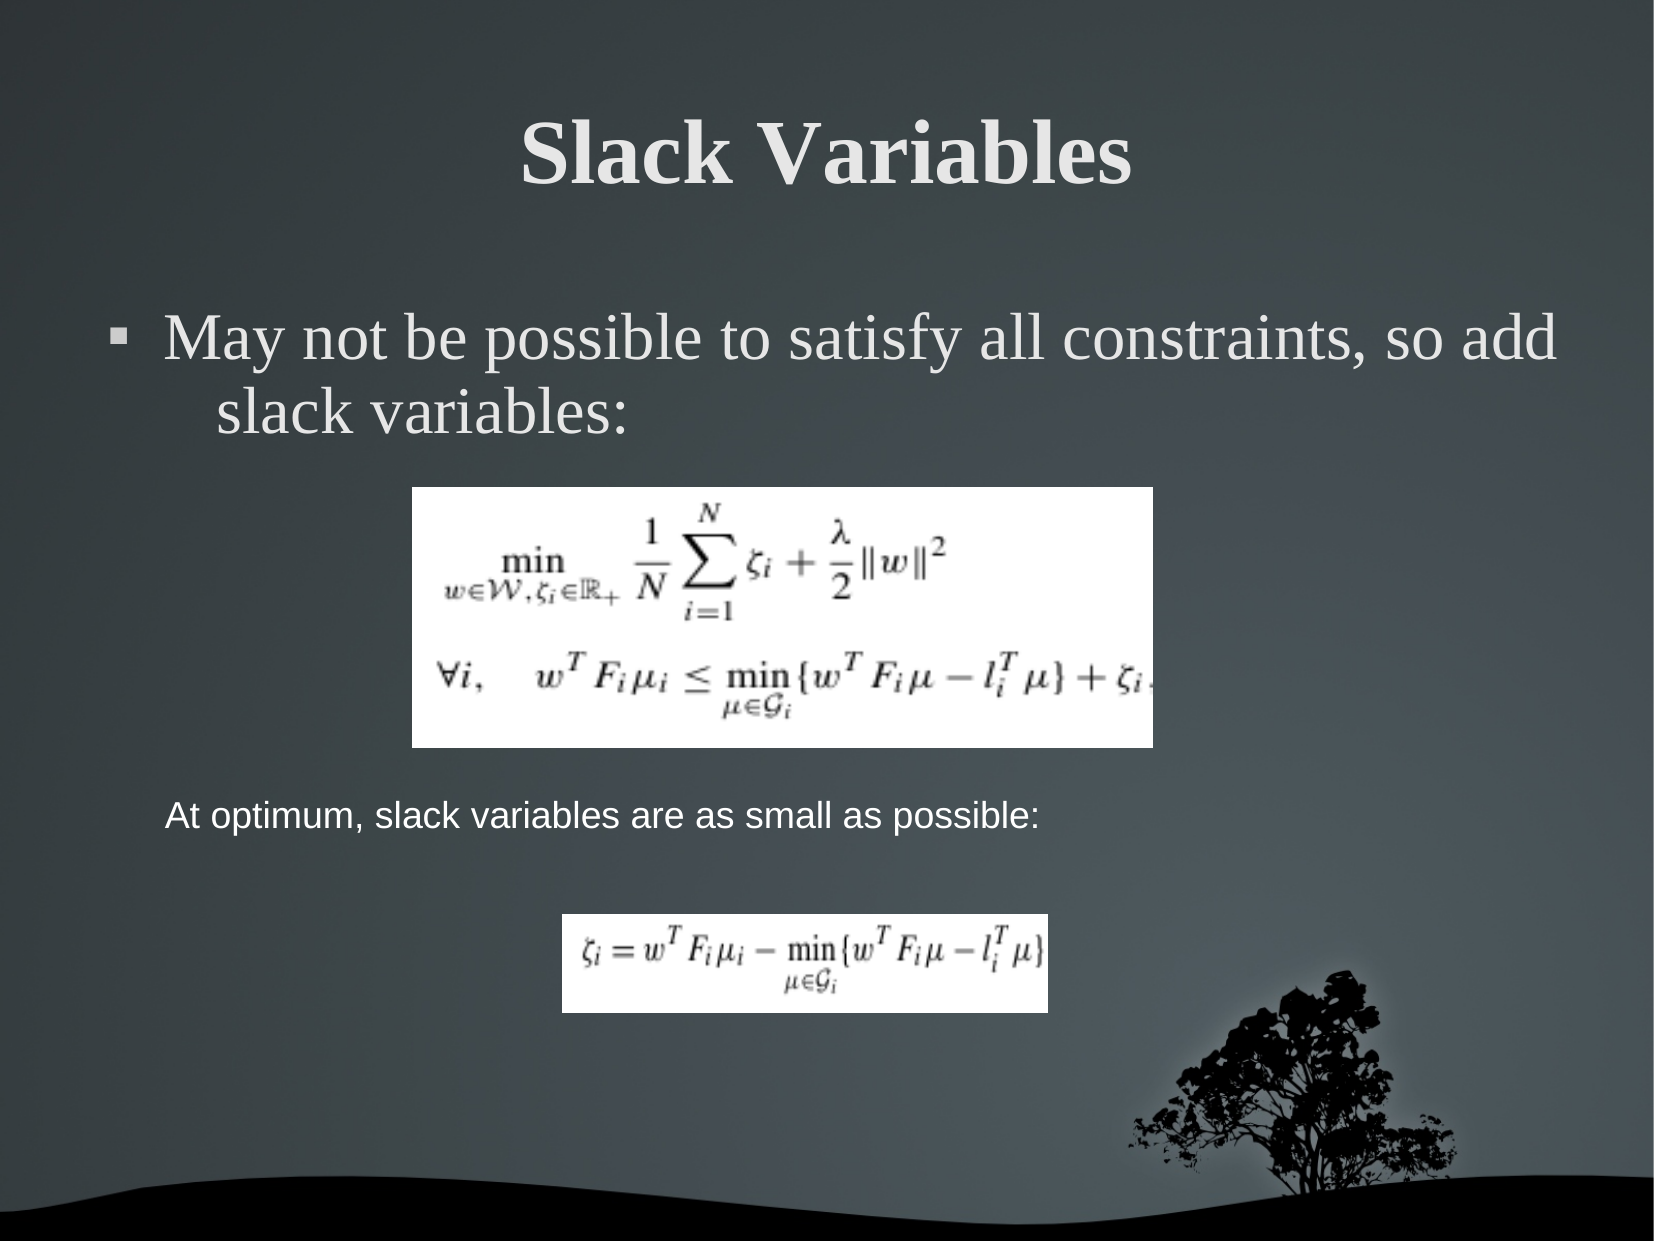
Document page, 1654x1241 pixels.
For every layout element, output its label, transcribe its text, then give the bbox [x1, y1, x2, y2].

title Slack Variables [82, 49, 1571, 257]
picture [0, 0, 1654, 1241]
text_box At optimum, slack variables are as small as possible: [150, 787, 1088, 845]
list May not be possible to satisfy all constraints, so add slack variables: [75, 300, 1564, 462]
